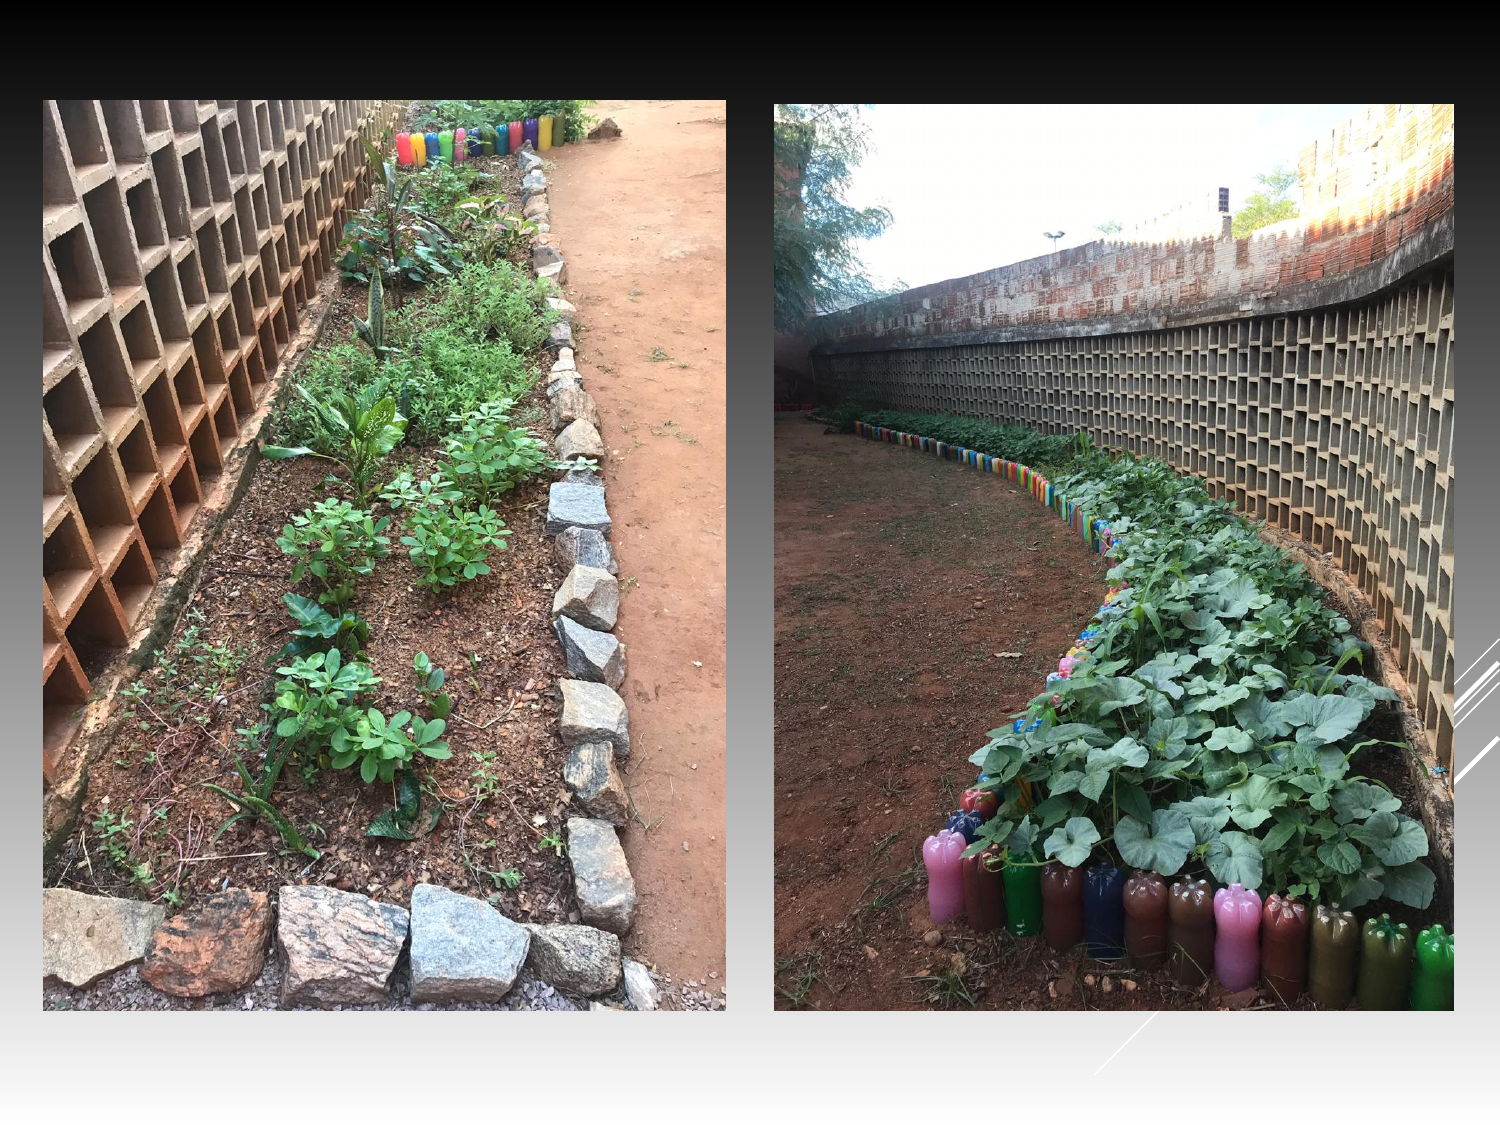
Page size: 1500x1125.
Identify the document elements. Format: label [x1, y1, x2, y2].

picture [43, 100, 726, 1011]
picture [774, 104, 1454, 1011]
